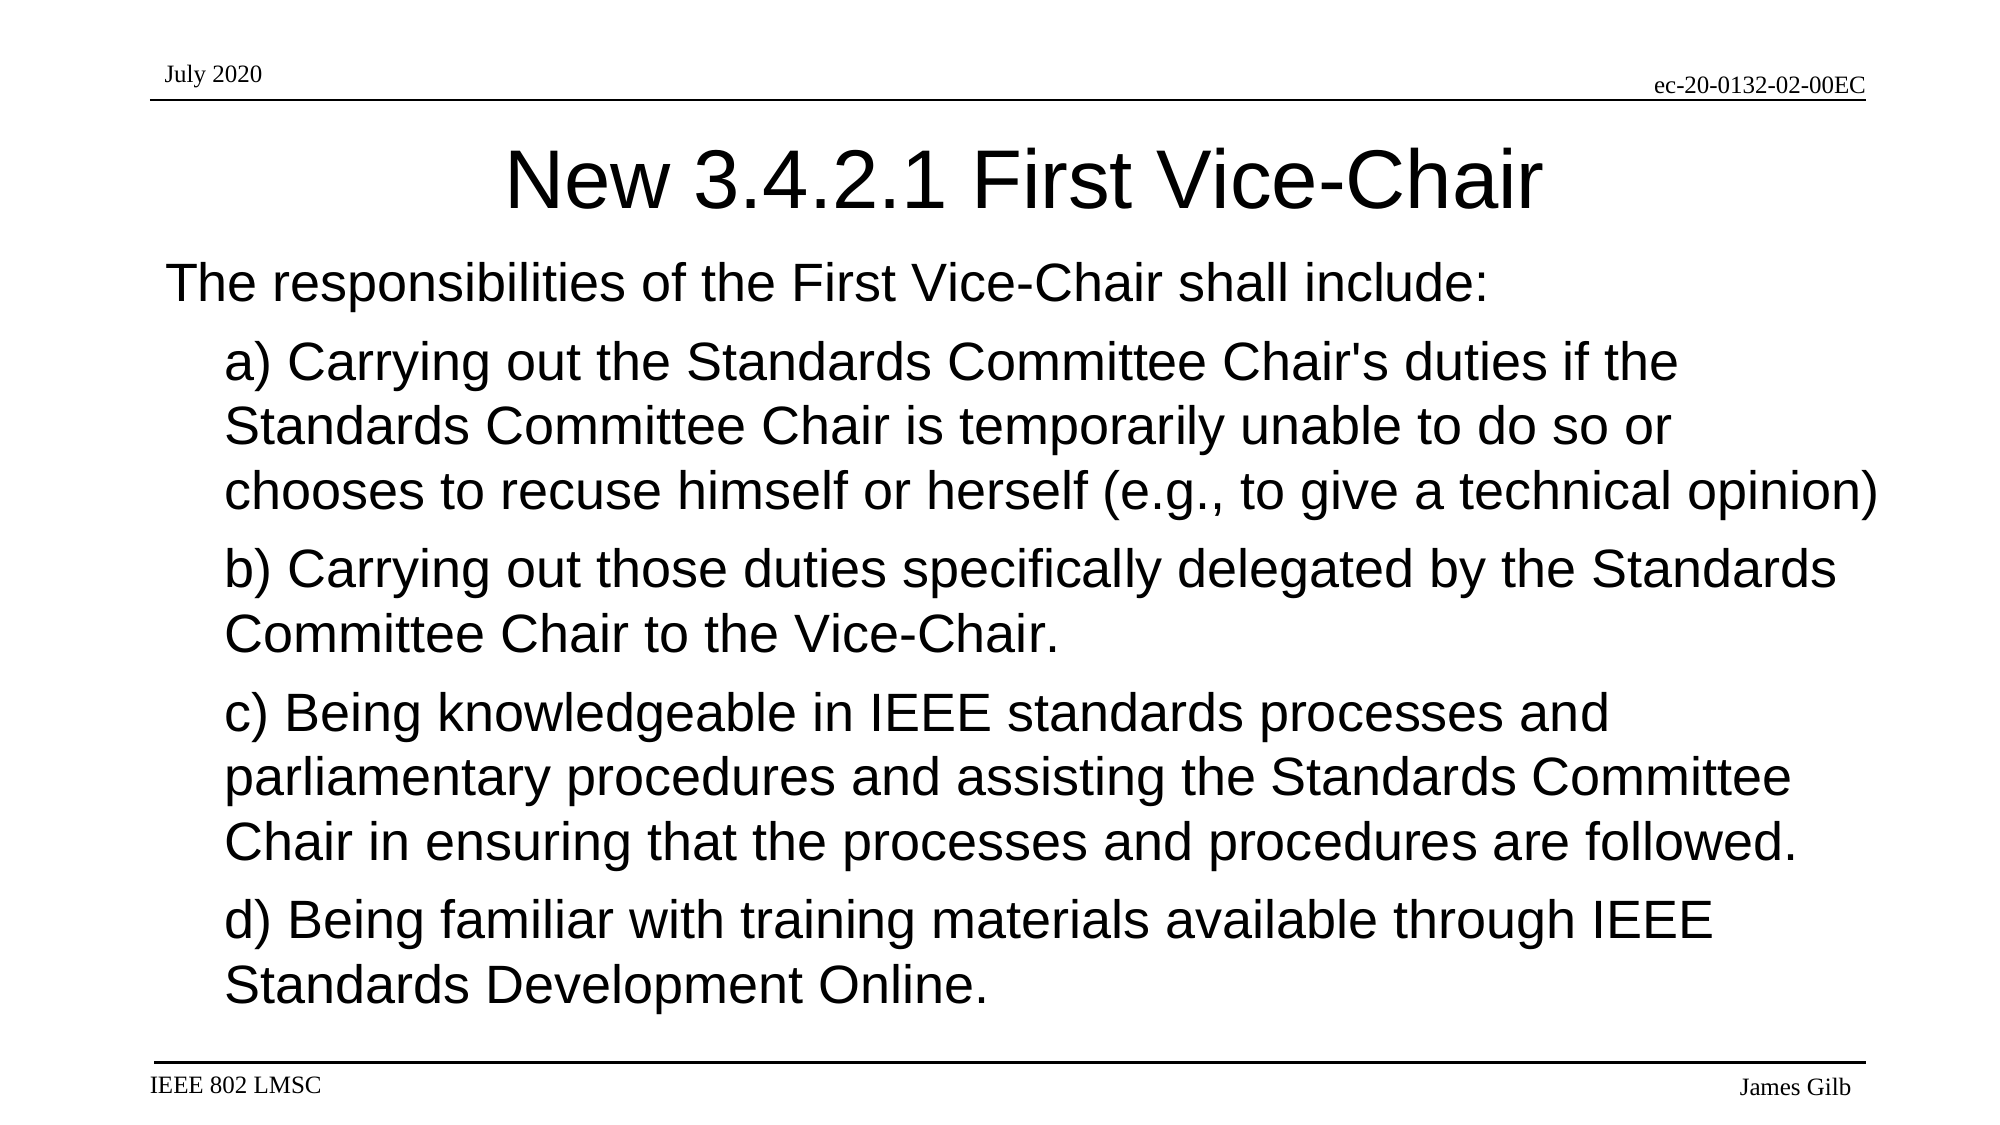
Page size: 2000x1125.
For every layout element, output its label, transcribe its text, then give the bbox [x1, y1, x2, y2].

list The responsibilities of the First Vice-Chair shall include: a) Carrying out the Standards Committee Chair's duties if the Standards Committee Chair is temporarily unable to do so or chooses to recuse himself or herself (e.g., to give a technical opinion) b) Carrying out those duties specifically delegated by the Standards Committee Chair to the Vice-Chair. c) Being knowledgeable in IEEE standards processes and parliamentary procedures and assisting the Standards Committee Chair in ensuring that the processes and procedures are followed. d) Being familiar with training materials available through IEEE Standards Development Online. [149, 239, 1900, 1051]
title New 3.4.2.1 First Vice-Chair [149, 112, 1900, 238]
